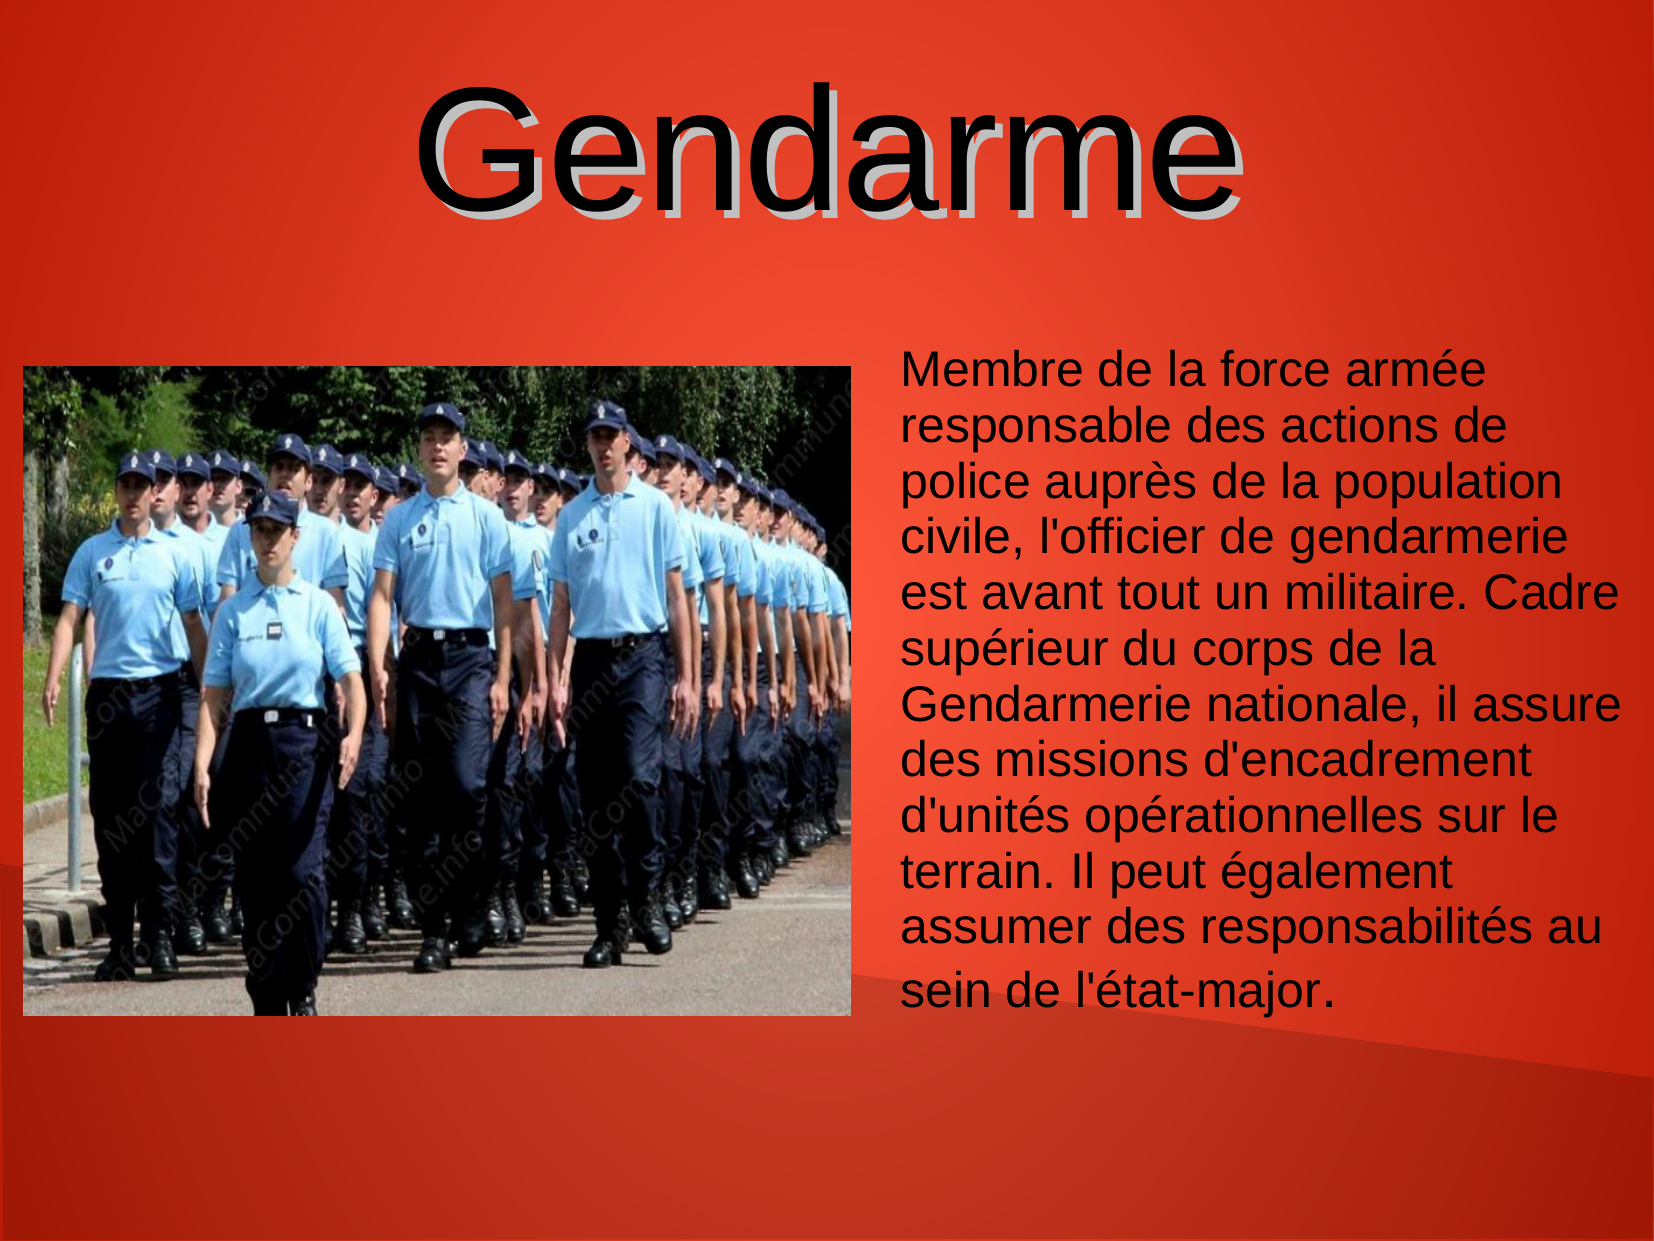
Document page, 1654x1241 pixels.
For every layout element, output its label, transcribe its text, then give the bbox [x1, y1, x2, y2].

text_box Membre de la force armée responsable des actions de police auprès de la population civile, l'officier de gendarmerie est avant tout un militaire. Cadre supérieur du corps de la Gendarmerie nationale, il assure des missions d'encadrement d'unités opérationnelles sur le terrain. Il peut également assumer des responsabilités au sein de l'état-major. [885, 236, 1654, 1083]
picture [23, 366, 851, 1016]
title Gendarme [82, 47, 1571, 252]
